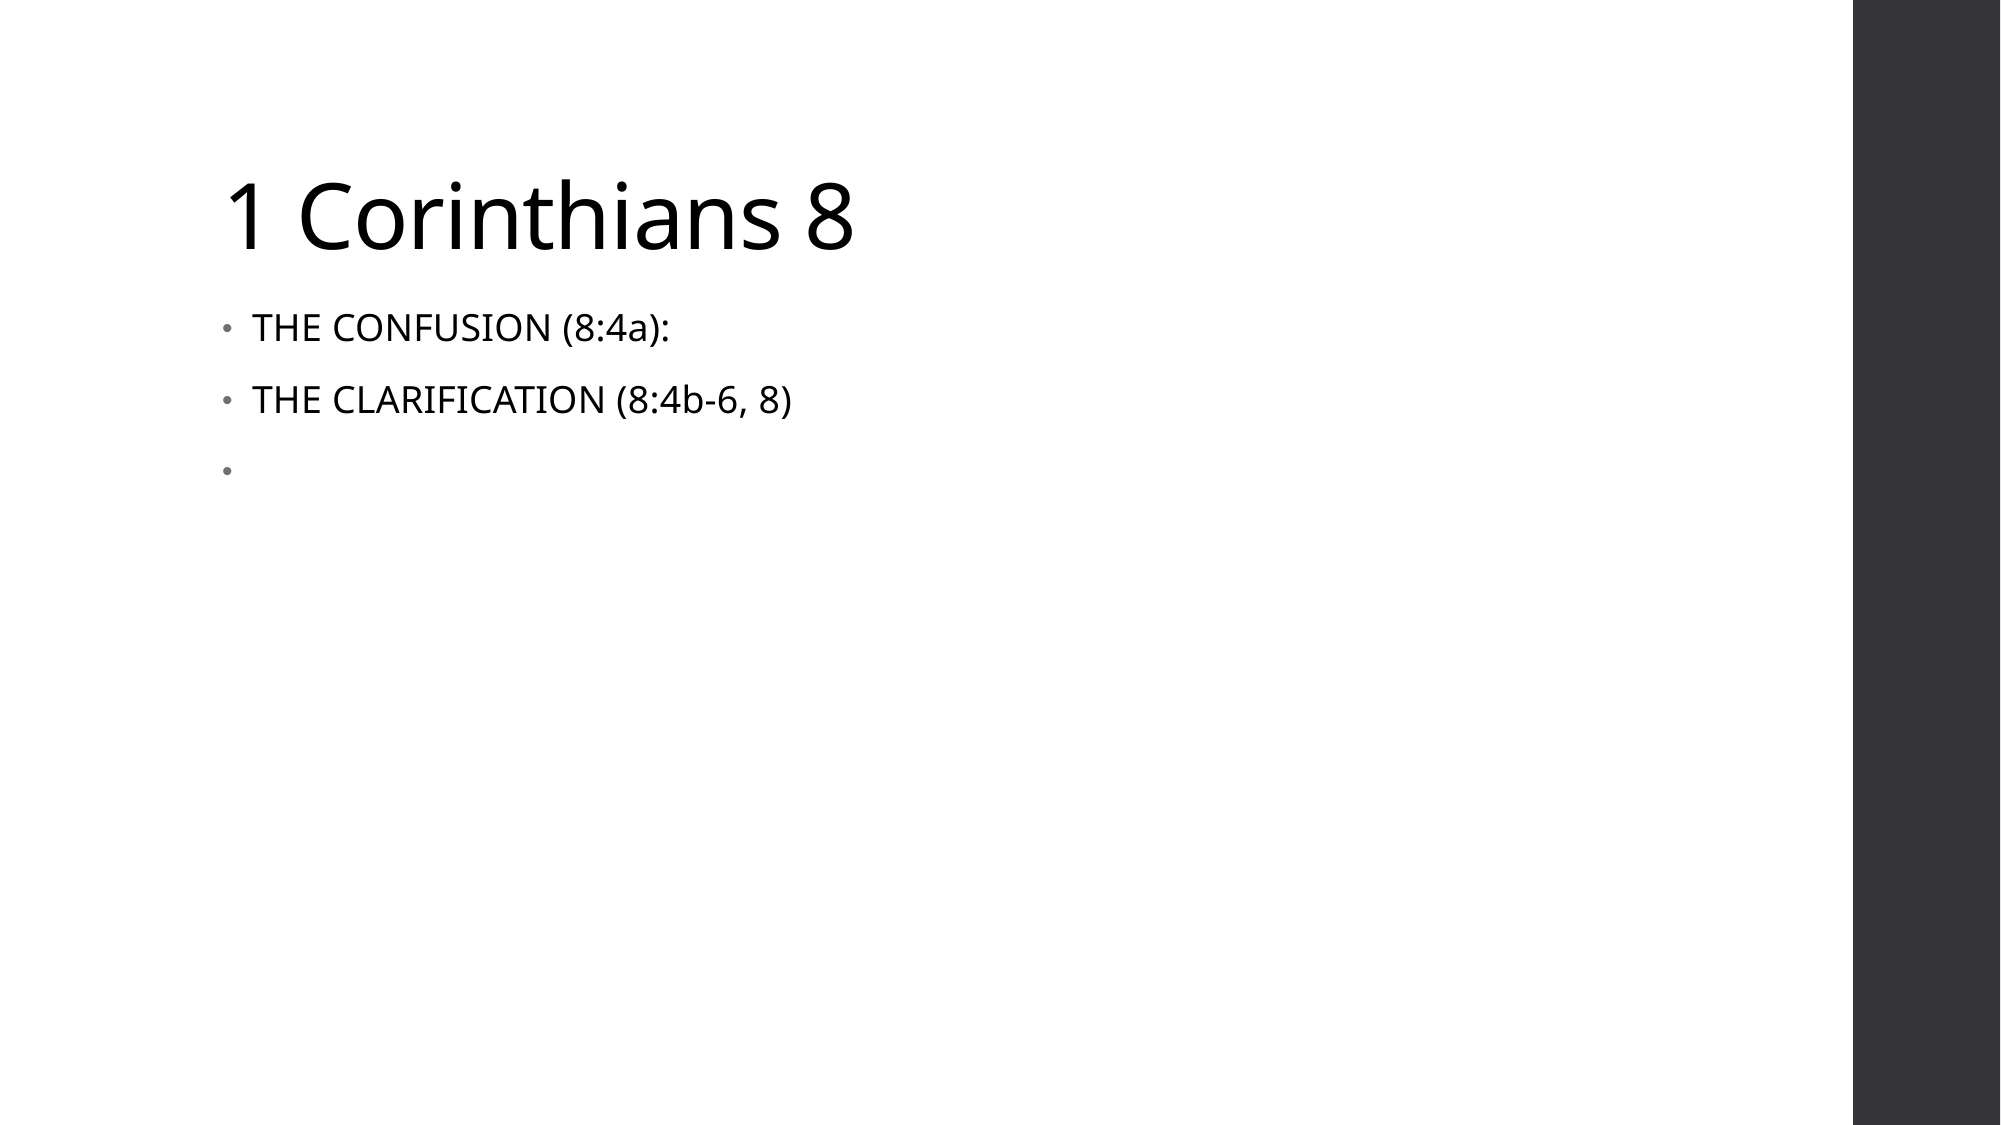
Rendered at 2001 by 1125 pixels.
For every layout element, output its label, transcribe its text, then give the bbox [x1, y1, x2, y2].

list THE CONFUSION (8:4a): THE CLARIFICATION (8:4b-6, 8) [206, 299, 1617, 1014]
title 1 Corinthians 8 [206, 60, 1797, 278]
